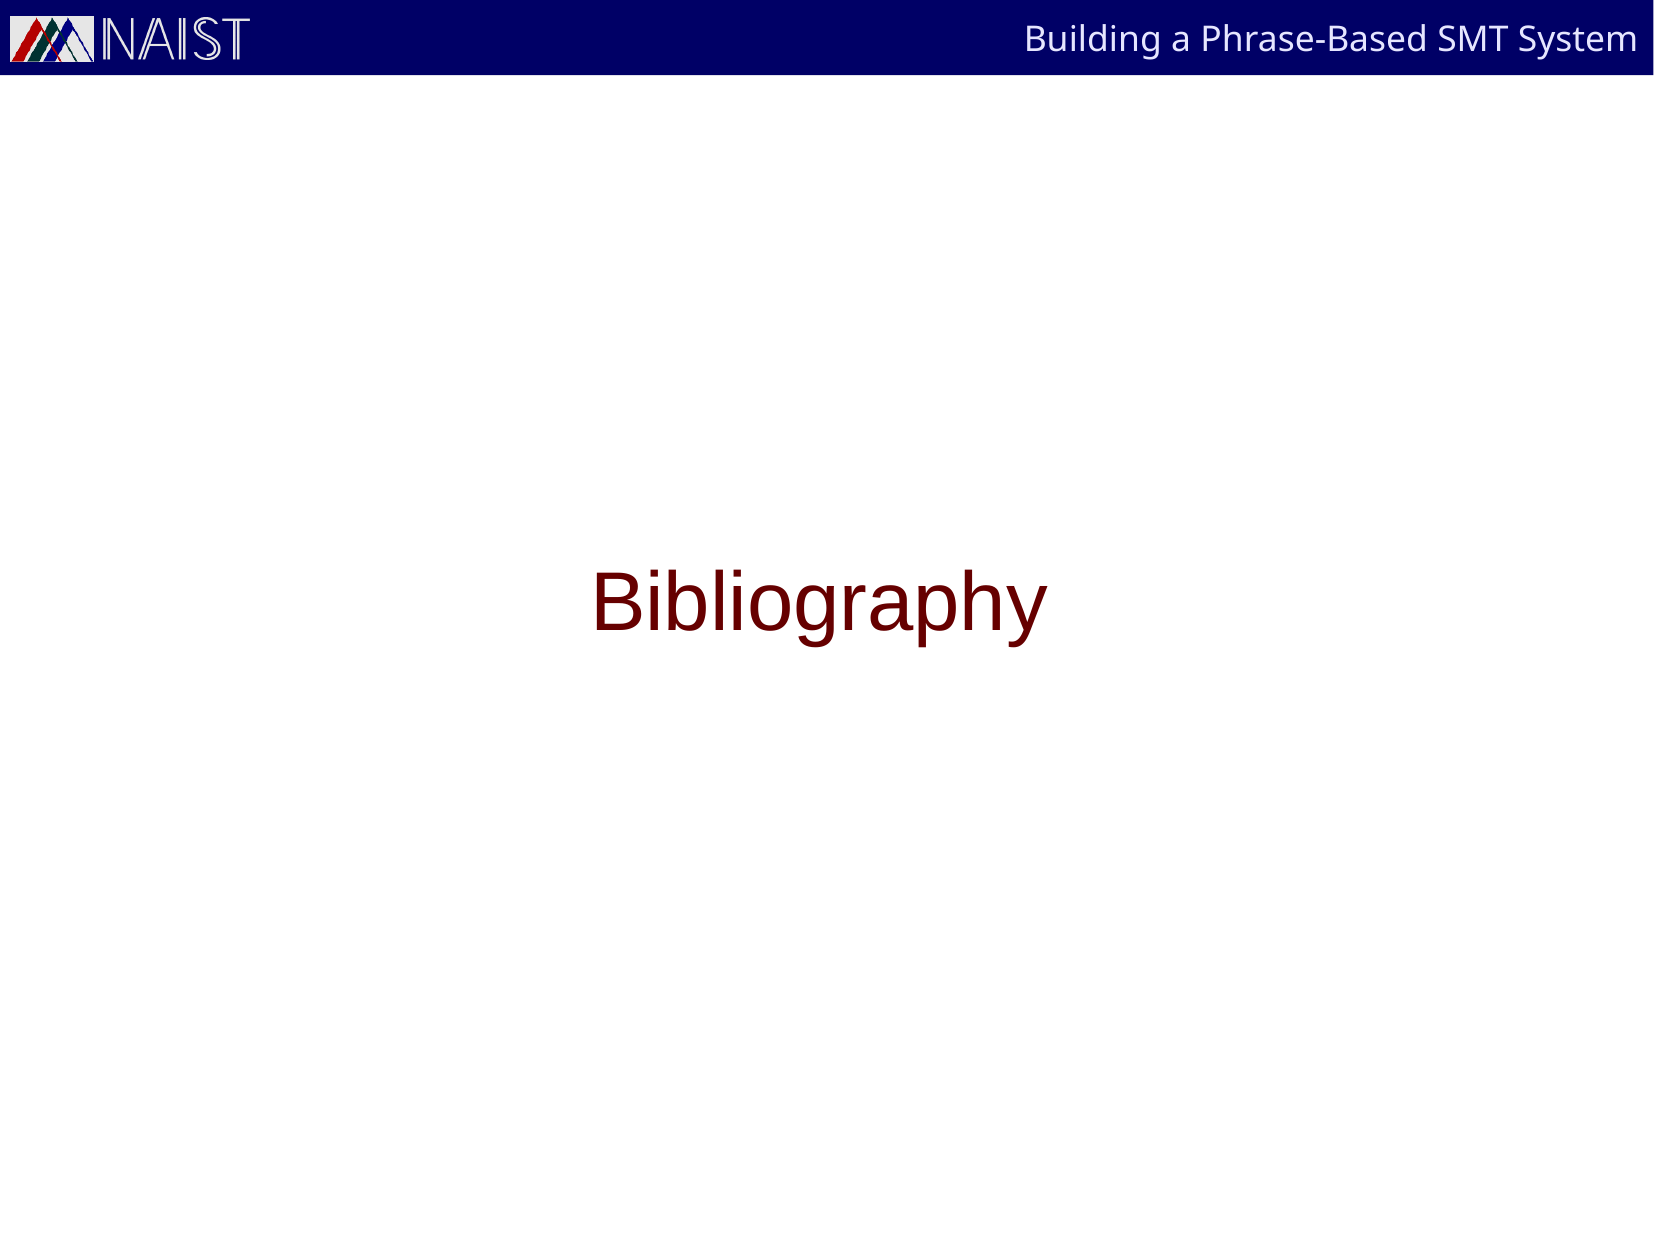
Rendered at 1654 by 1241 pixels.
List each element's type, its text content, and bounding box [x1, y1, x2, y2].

picture [10, 16, 94, 62]
title Bibliography [75, 506, 1564, 698]
picture [102, 17, 251, 60]
